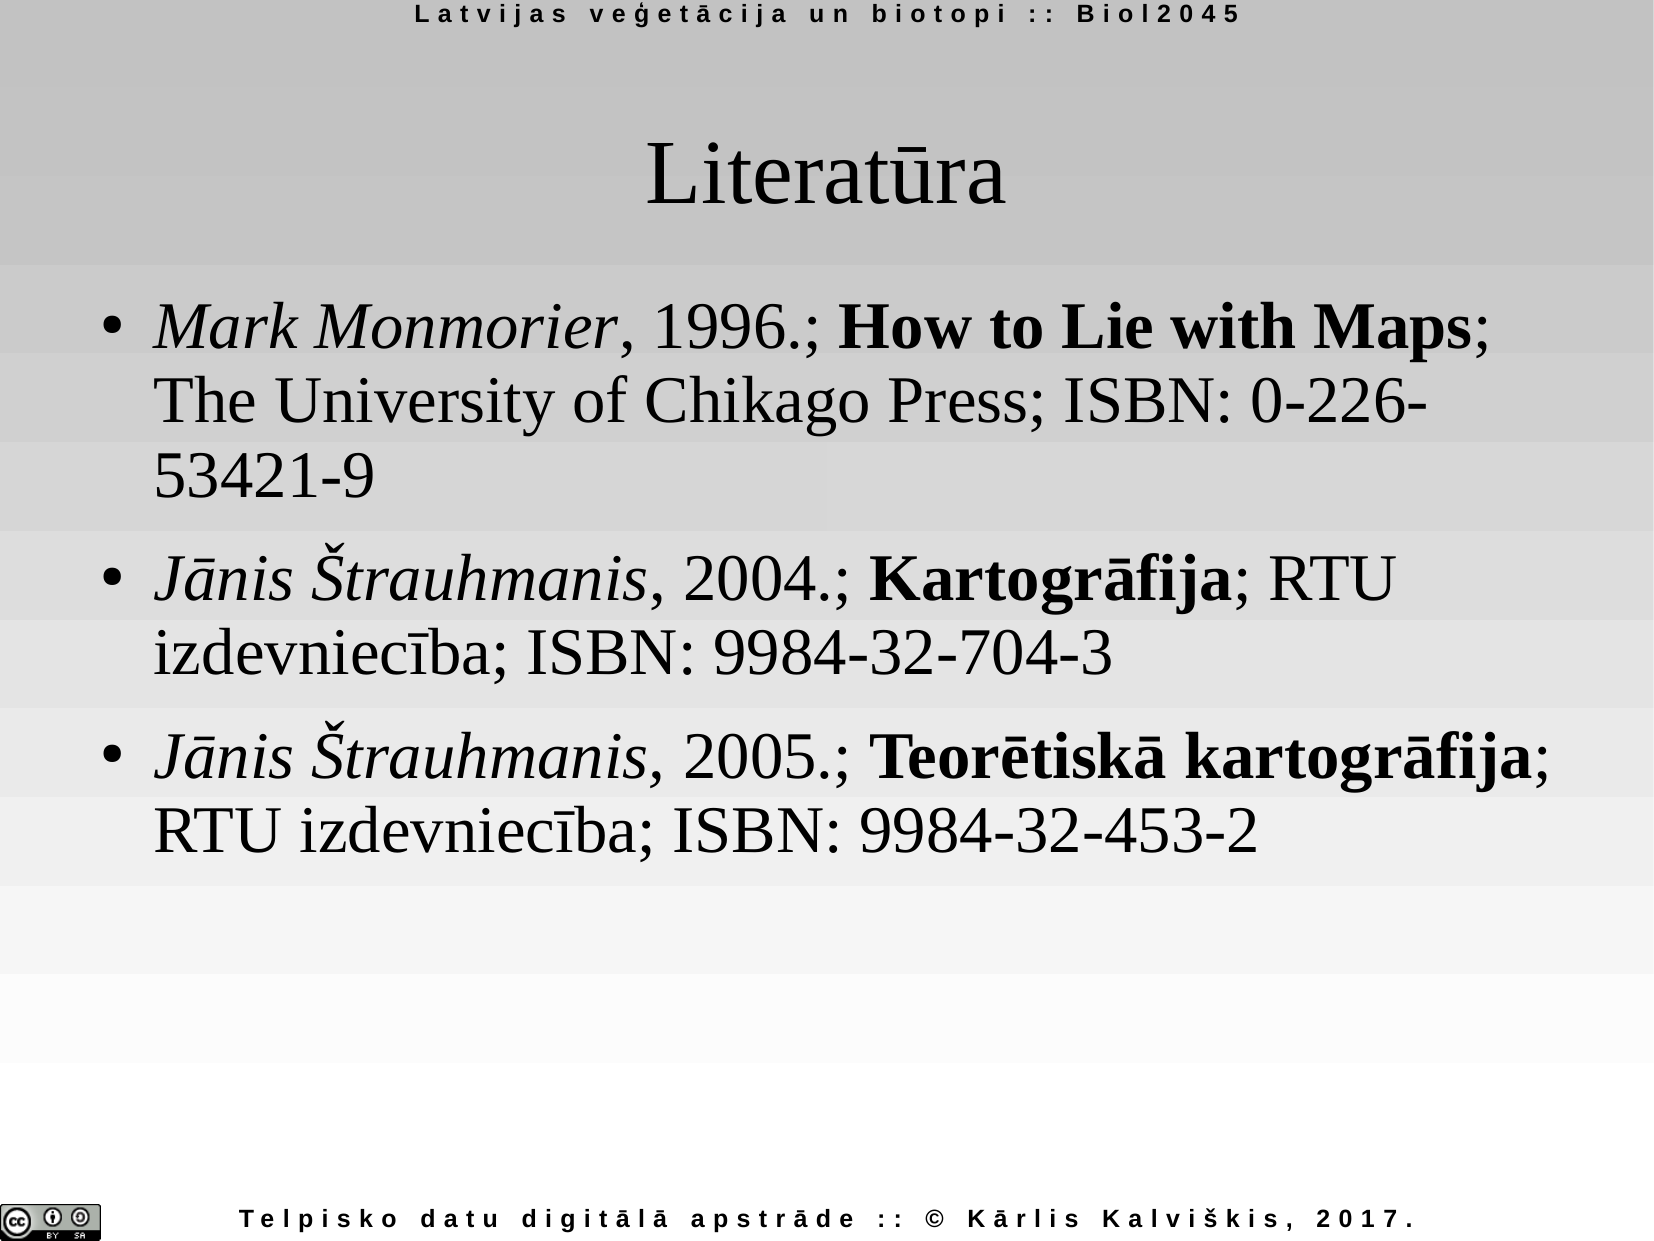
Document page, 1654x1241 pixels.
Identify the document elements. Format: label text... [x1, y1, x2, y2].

picture [0, 0, 1654, 1241]
list Mark Monmorier, 1996.; How to Lie with Maps; The University of Chikago Press; ISBN: 0-226-53421-9 Jānis Štrauhmanis, 2004.; Kartogrāfija; RTU izdevniecība; ISBN: 9984-32-704-3 Jānis Štrauhmanis, 2005.; Teorētiskā kartogrāfija; RTU izdevniecība; ISBN: 9984-32-453-2 [82, 289, 1571, 1113]
title Literatūra [29, 49, 1625, 296]
